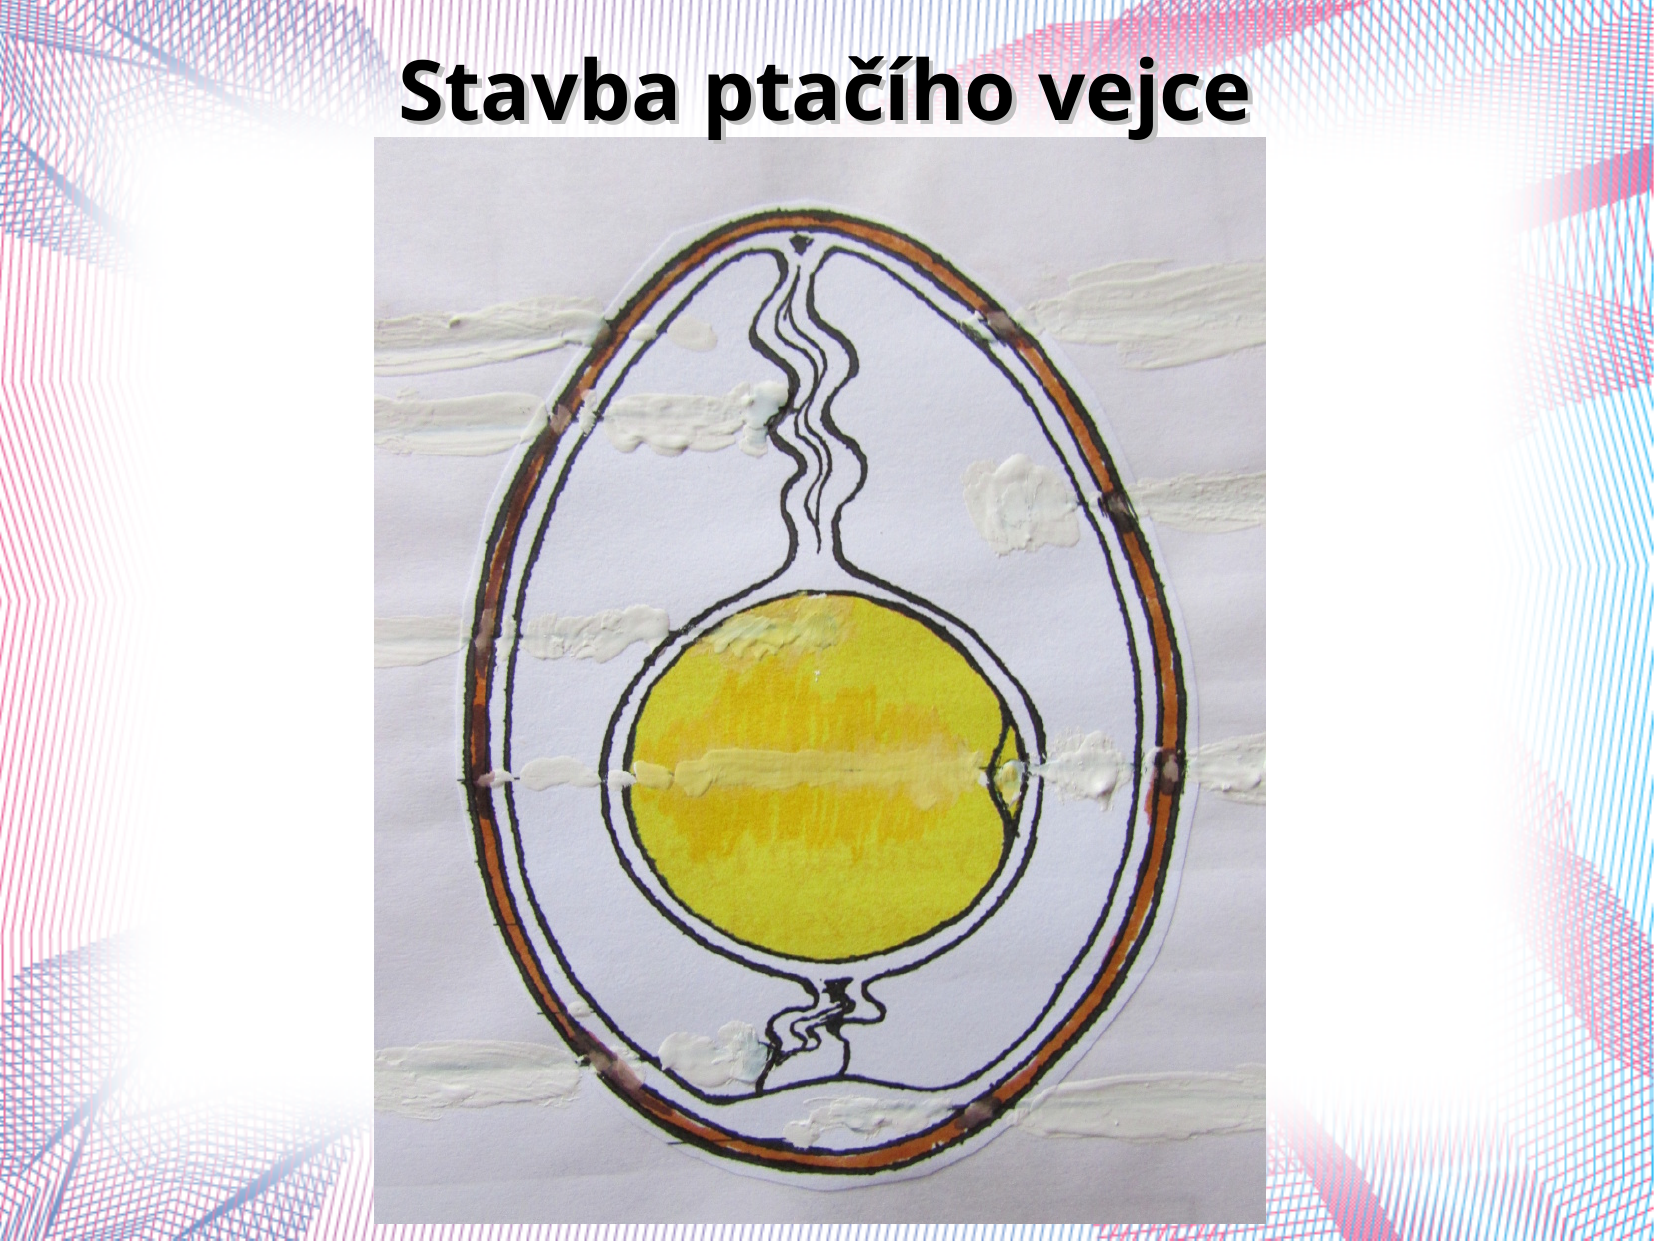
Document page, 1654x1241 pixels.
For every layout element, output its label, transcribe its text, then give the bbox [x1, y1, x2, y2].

picture [374, 155, 1266, 1224]
text_box Stavba ptačího vejce [11, 23, 1640, 155]
